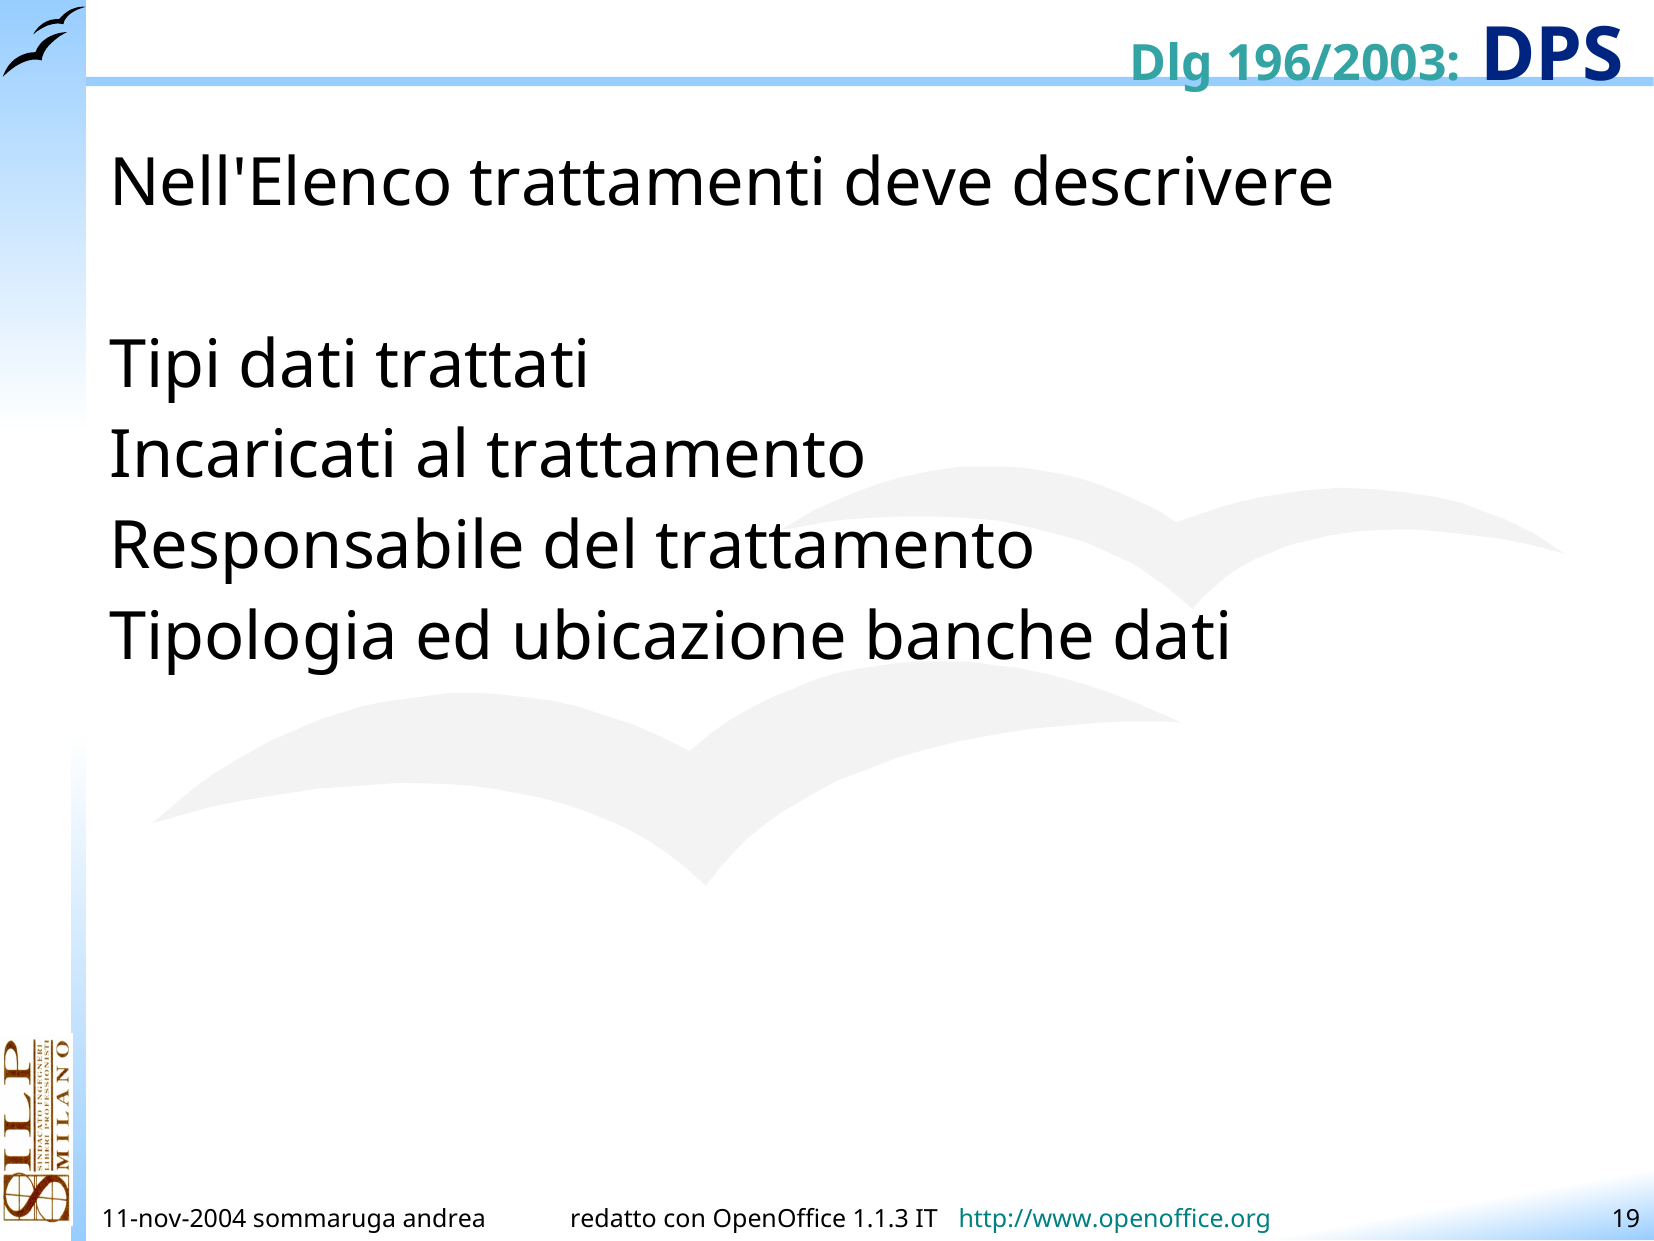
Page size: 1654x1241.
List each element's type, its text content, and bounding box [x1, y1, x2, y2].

title Dlg 196/2003: DPS [85, 0, 1654, 104]
list Nell'Elenco trattamenti deve descrivere Tipi dati trattati Incaricati al trattamento Responsabile del trattamento Tipologia ed ubicazione banche dati [85, 134, 1628, 1163]
picture [0, 1033, 73, 1226]
